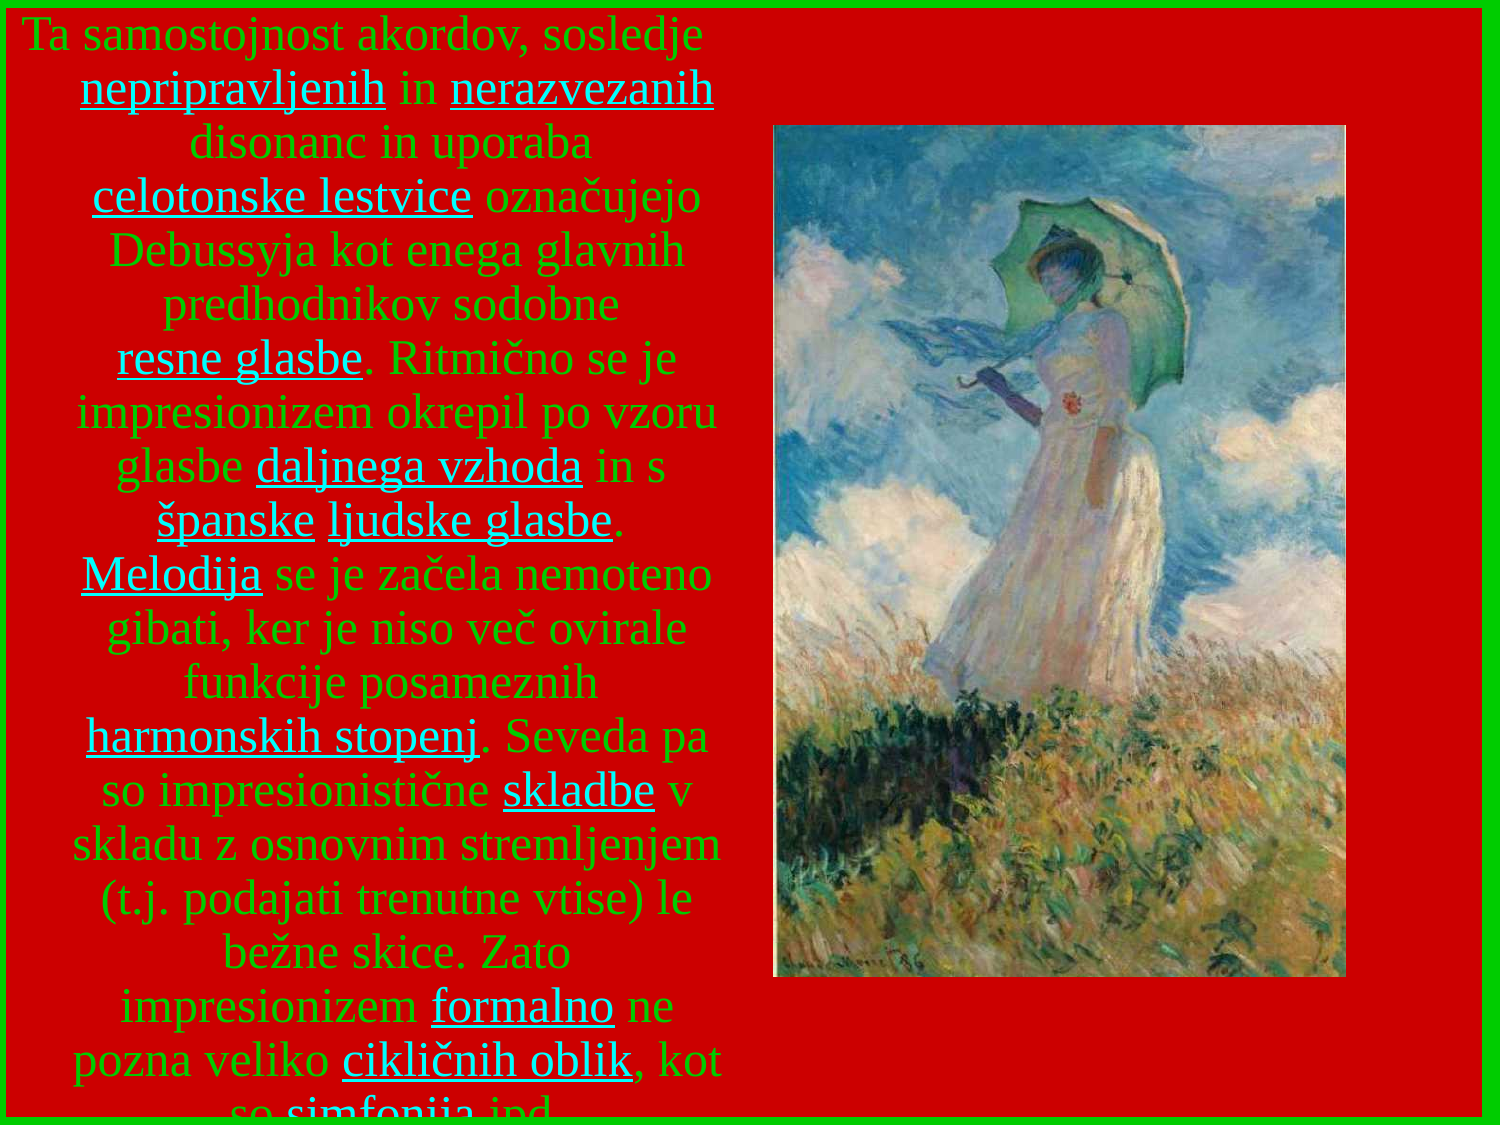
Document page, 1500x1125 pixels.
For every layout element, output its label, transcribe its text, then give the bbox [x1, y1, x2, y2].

picture [773, 125, 1346, 977]
list Ta samostojnost akordov, sosledje nepripravljenih in nerazvezanih disonanc in uporaba celotonske lestvice označujejo Debussyja kot enega glavnih predhodnikov sodobne resne glasbe. Ritmično se je impresionizem okrepil po vzoru glasbe daljnega vzhoda in s španske ljudske glasbe. Melodija se je začela nemoteno gibati, ker je niso več ovirale funkcije posameznih harmonskih stopenj. Seveda pa so impresionistične skladbe v skladu z osnovnim stremljenjem (t.j. podajati trenutne vtise) le bežne skice. Zato impresionizem formalno ne pozna veliko cikličnih oblik, kot so simfonija ipd. [6, 8, 739, 1117]
